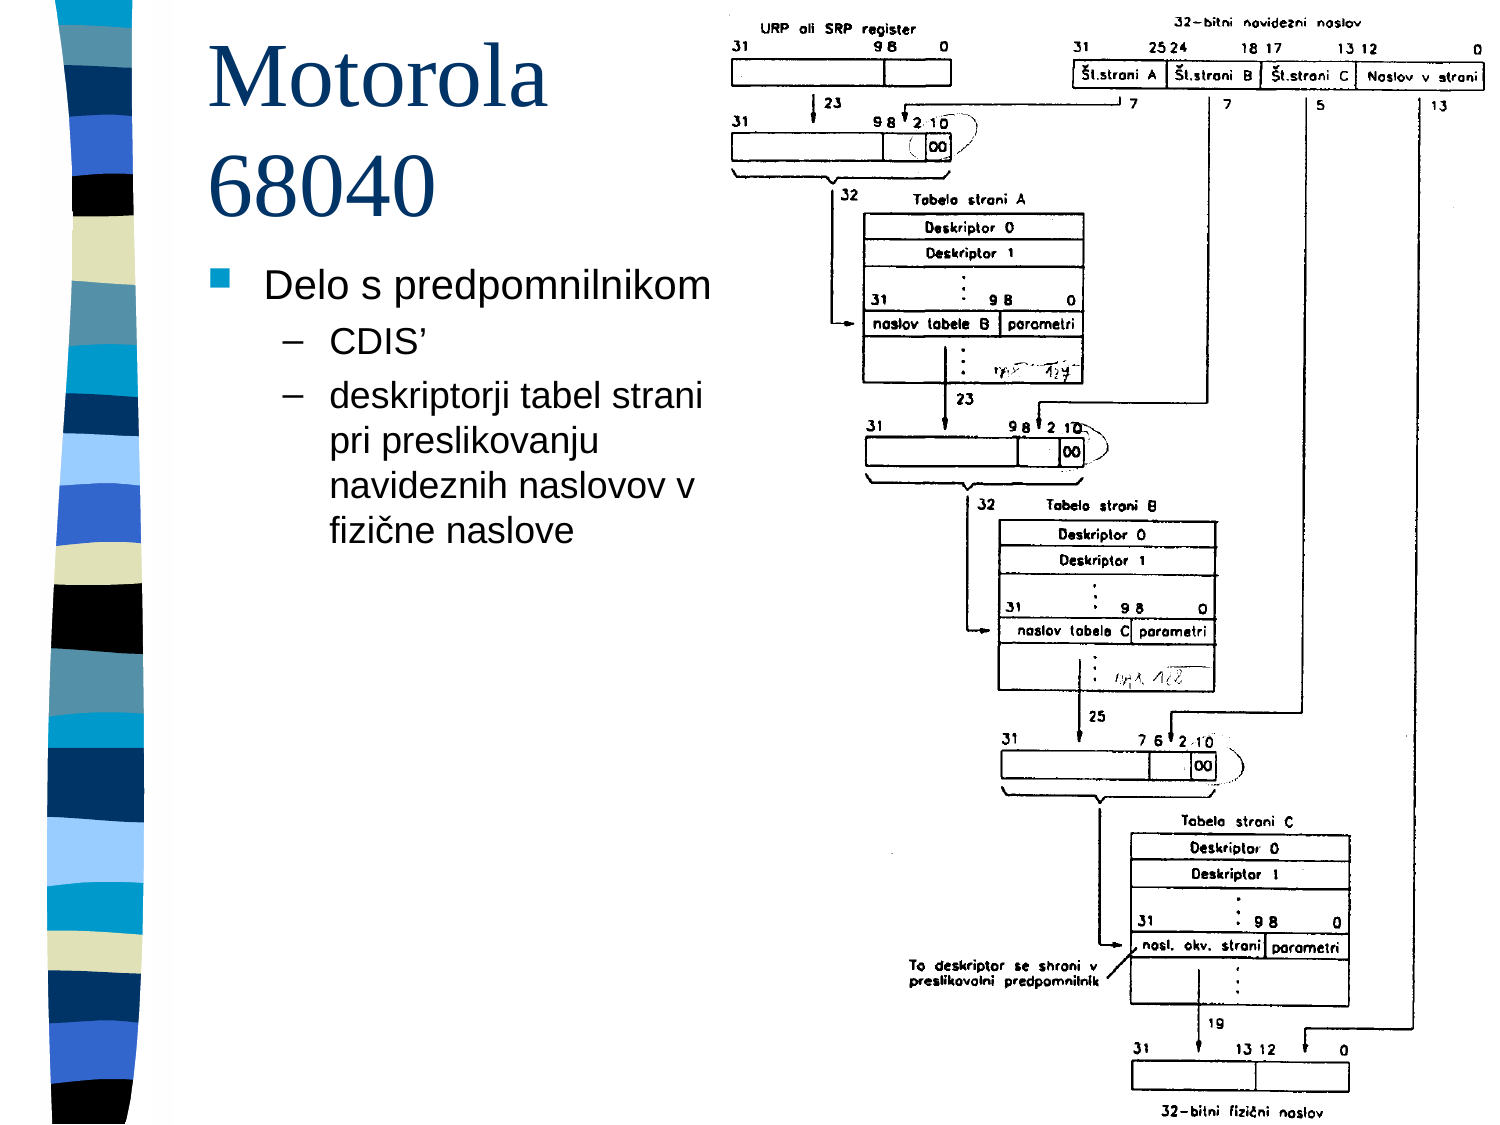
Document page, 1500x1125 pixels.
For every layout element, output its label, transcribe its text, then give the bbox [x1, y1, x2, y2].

chart [713, 0, 1500, 1125]
list Delo s predpomnilnikom CDIS’ deskriptorji tabel strani pri preslikovanju navideznih naslovov v fizične naslove [192, 249, 713, 1001]
title Motorola 68040 [192, 7, 713, 243]
